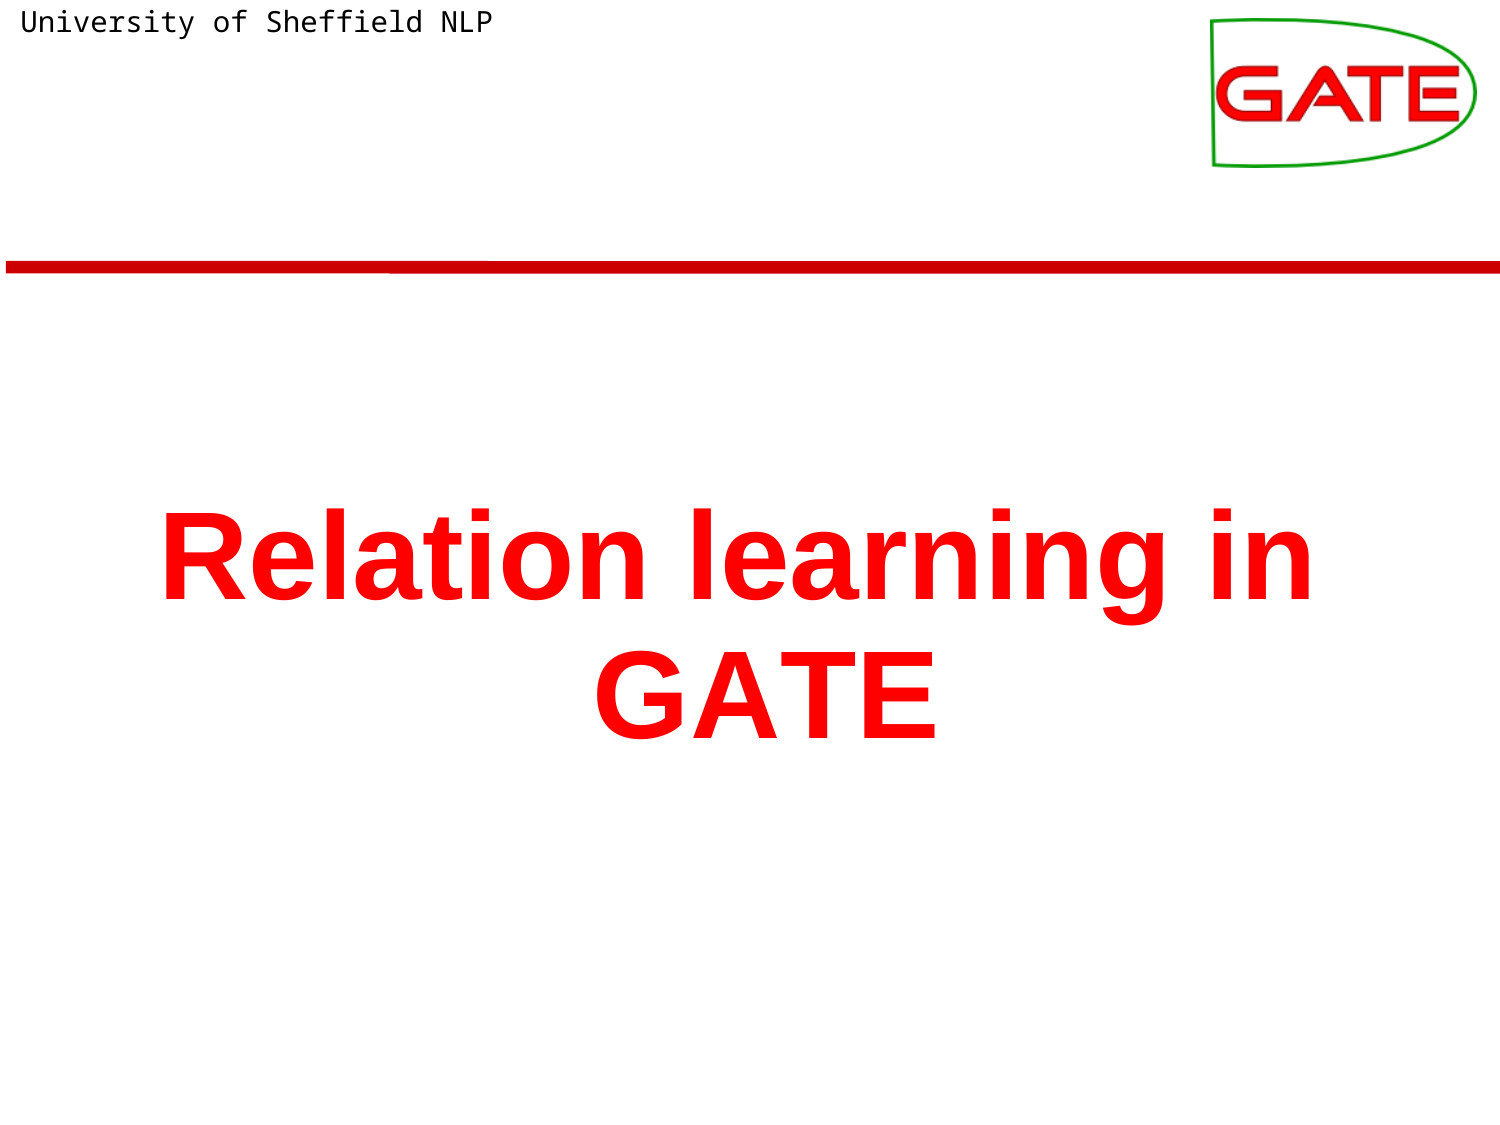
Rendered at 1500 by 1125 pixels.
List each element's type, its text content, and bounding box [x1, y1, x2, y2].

picture [1210, 18, 1477, 168]
subtitle Relation learning in GATE [59, 250, 1418, 1002]
